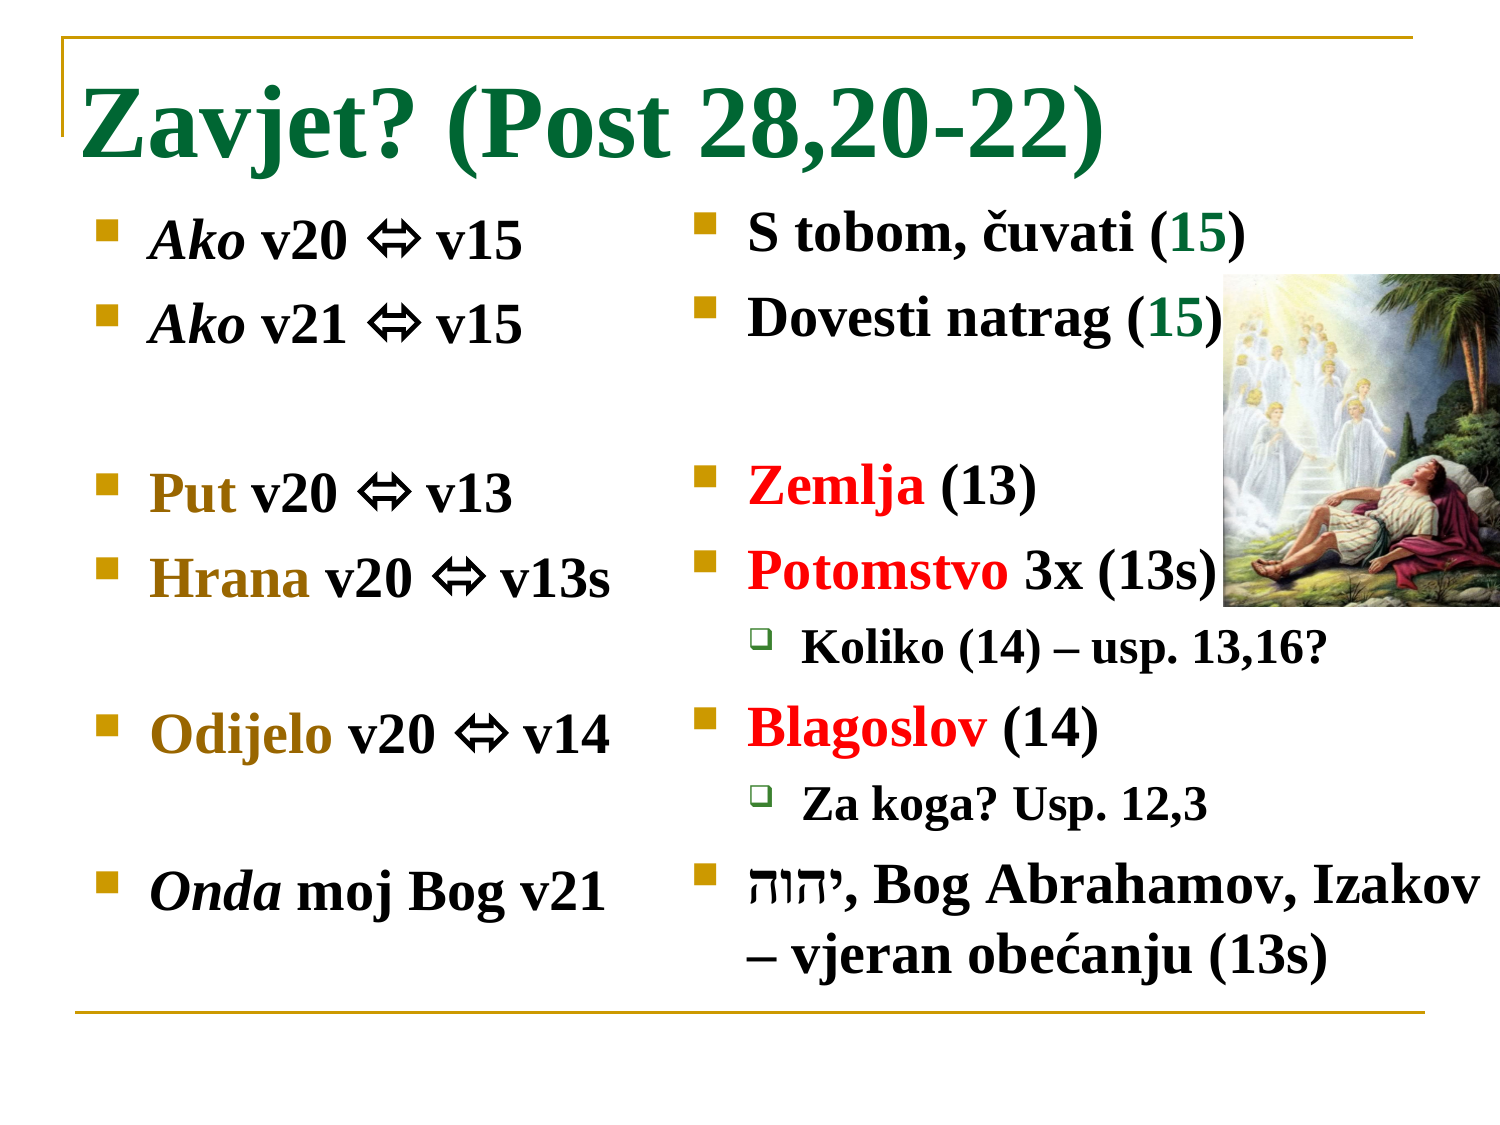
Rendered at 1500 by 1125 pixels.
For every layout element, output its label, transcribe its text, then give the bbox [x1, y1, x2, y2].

picture [1223, 274, 1500, 607]
list Ako v20  v15 Ako v21  v15 Put v20  v13 Hrana v20  v13s Odijelo v20  v14 Onda moj Bog v21 [78, 193, 676, 1004]
title Zavjet? (Post 28,20-22) [63, 31, 1414, 187]
list S tobom, čuvati (15) Dovesti natrag (15) Zemlja (13) Potomstvo 3x (13s) Koliko (14) – usp. 13,16? Blagoslov (14) Za koga? Usp. 12,3 יהוה, Bog Abrahamov, Izakov – vjeran obećanju (13s) [676, 185, 1500, 1006]
